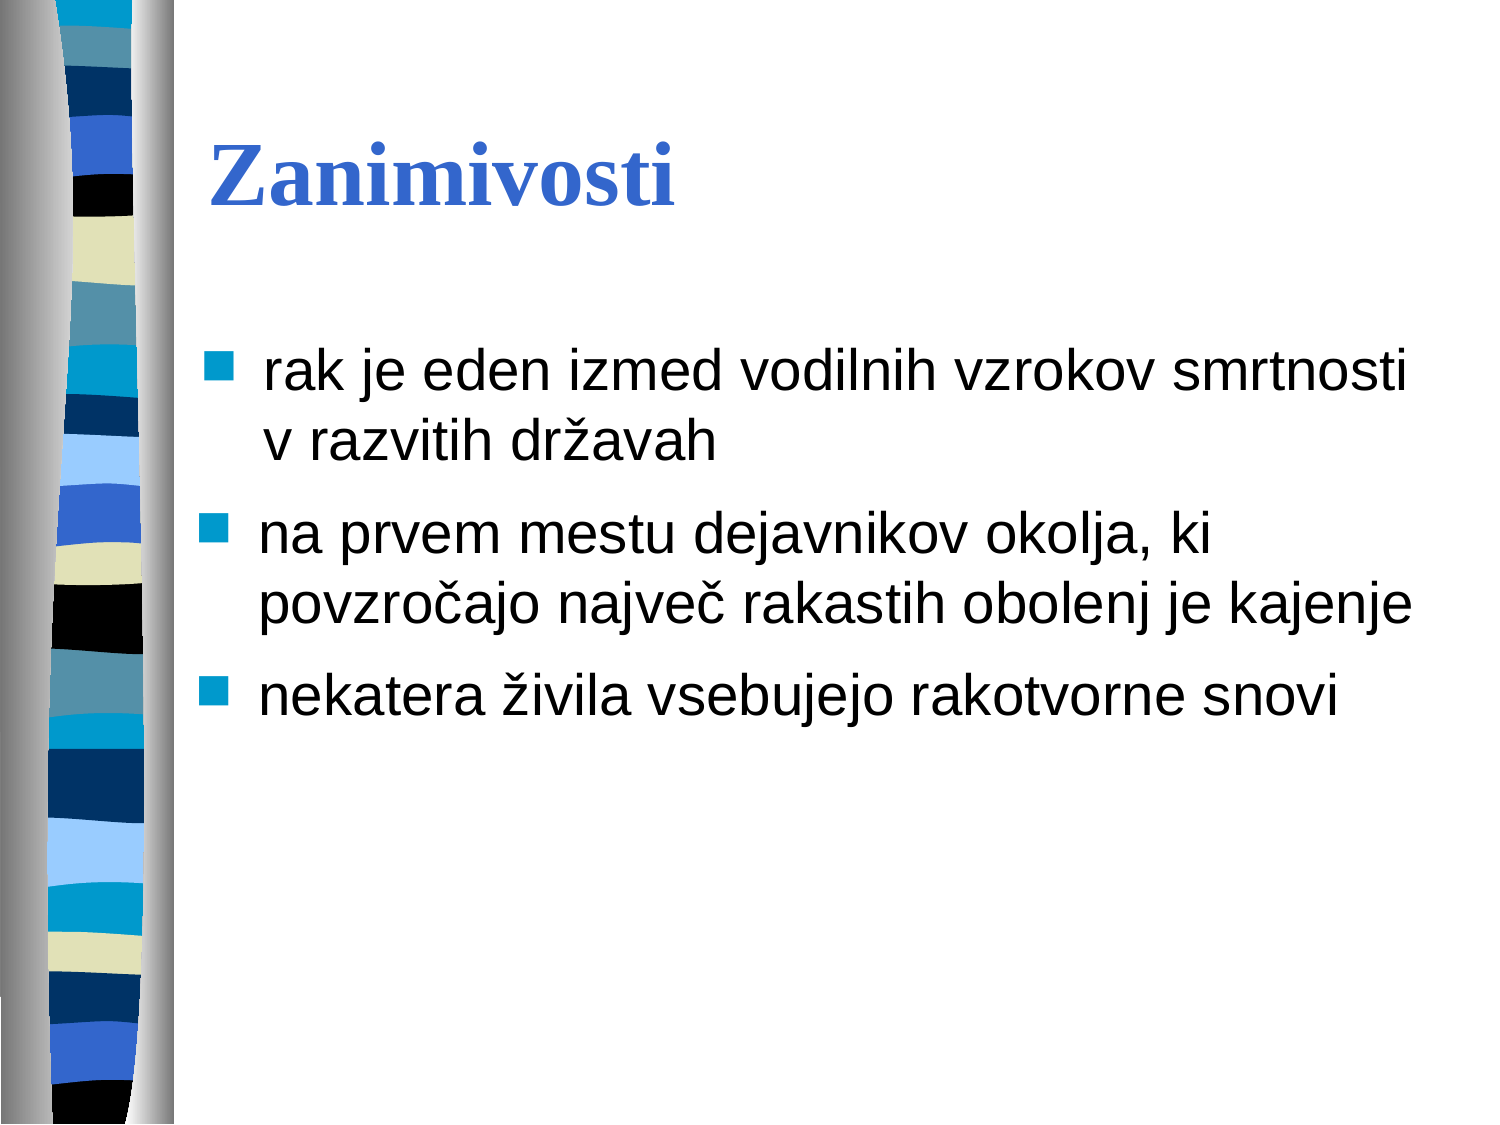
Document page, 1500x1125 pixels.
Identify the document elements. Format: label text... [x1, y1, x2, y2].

list rak je eden izmed vodilnih vzrokov smrtnosti v razvitih državah [192, 324, 1468, 475]
text_box nekatera živila vsebujejo rakotvorne snovi [187, 649, 1463, 738]
title Zanimivosti [192, 75, 1468, 263]
text_box na prvem mestu dejavnikov okolja, ki povzročajo največ rakastih obolenj je kajenje [187, 487, 1463, 638]
